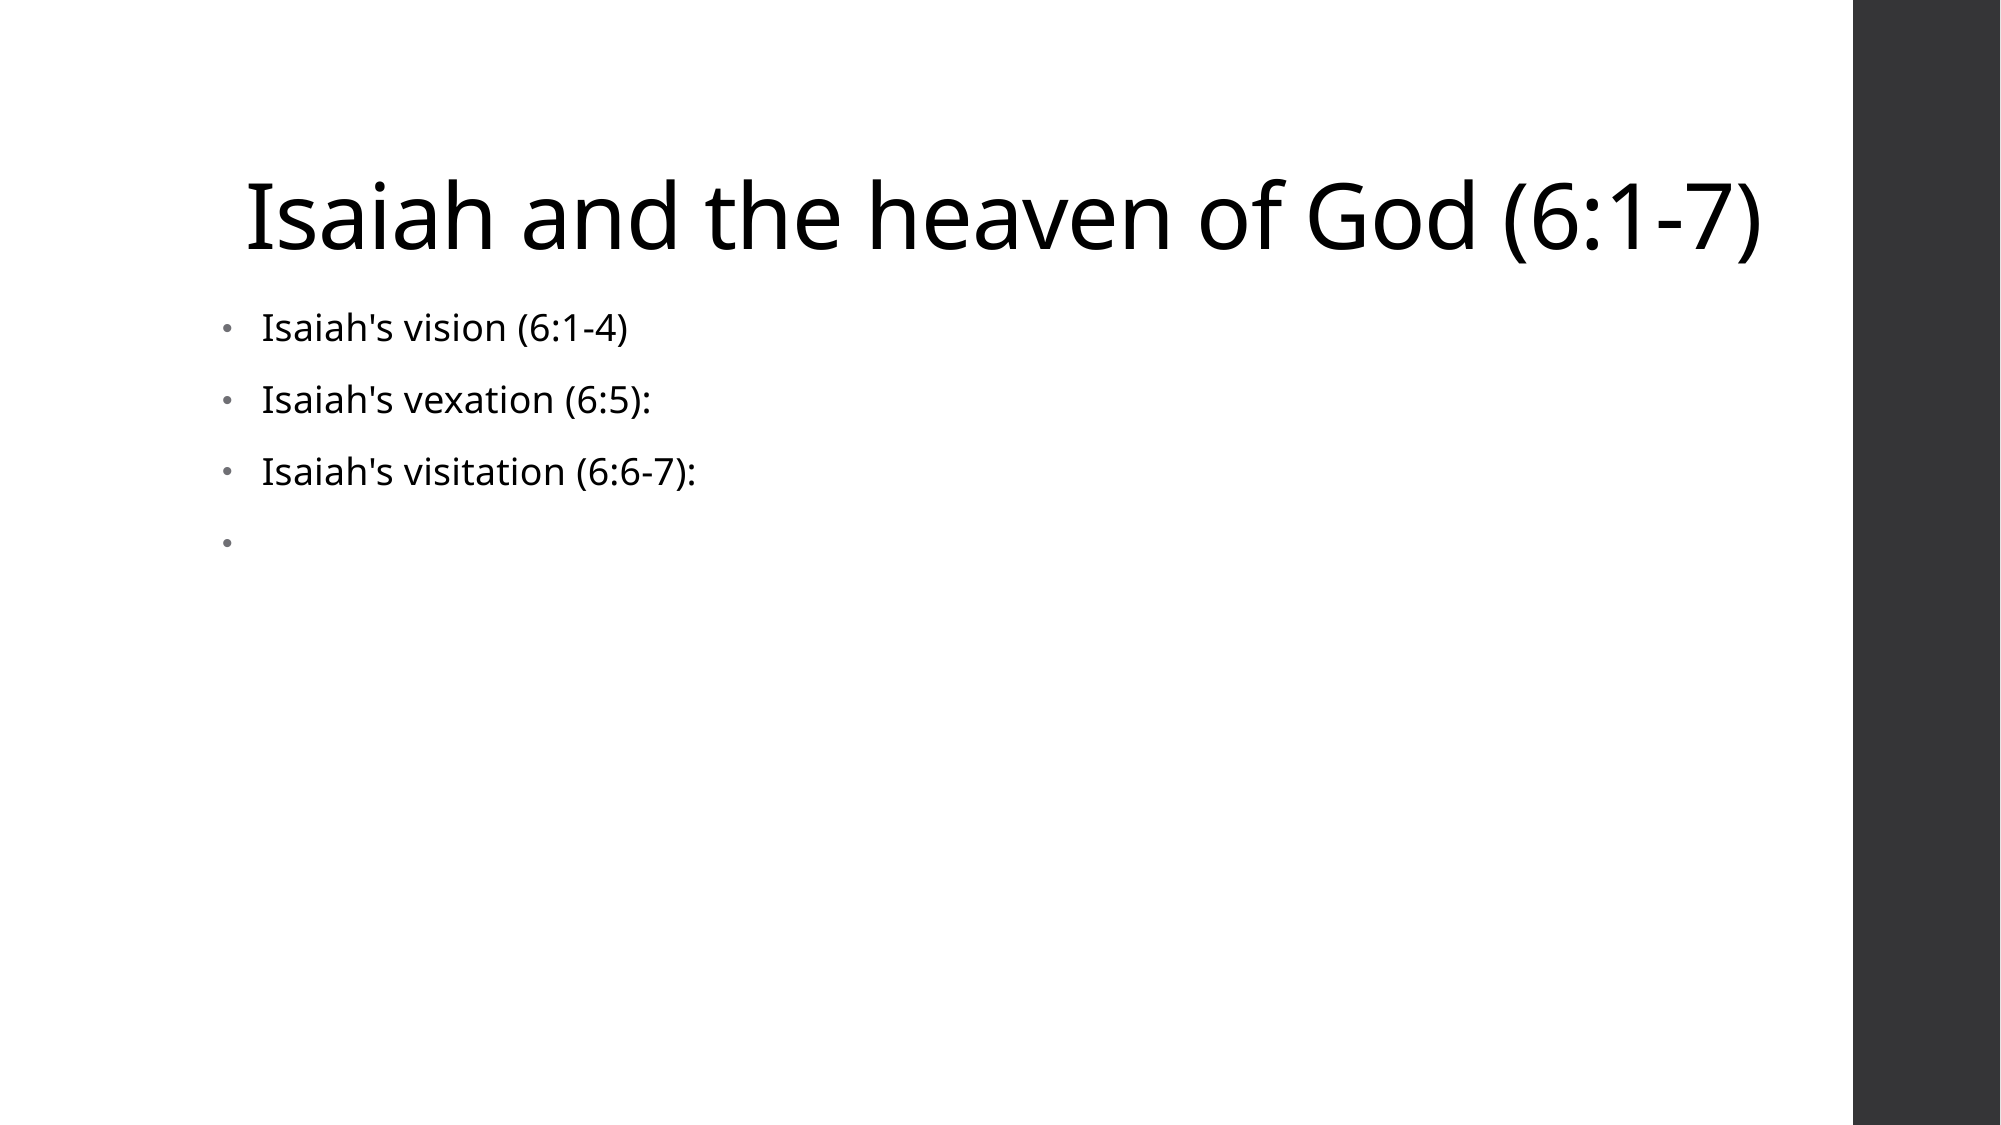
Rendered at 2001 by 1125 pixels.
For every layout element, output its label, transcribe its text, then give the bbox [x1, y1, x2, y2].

title Isaiah and the heaven of God (6:1-7) [206, 60, 1797, 278]
list Isaiah's vision (6:1-4) Isaiah's vexation (6:5): Isaiah's visitation (6:6-7): [206, 299, 1617, 1014]
